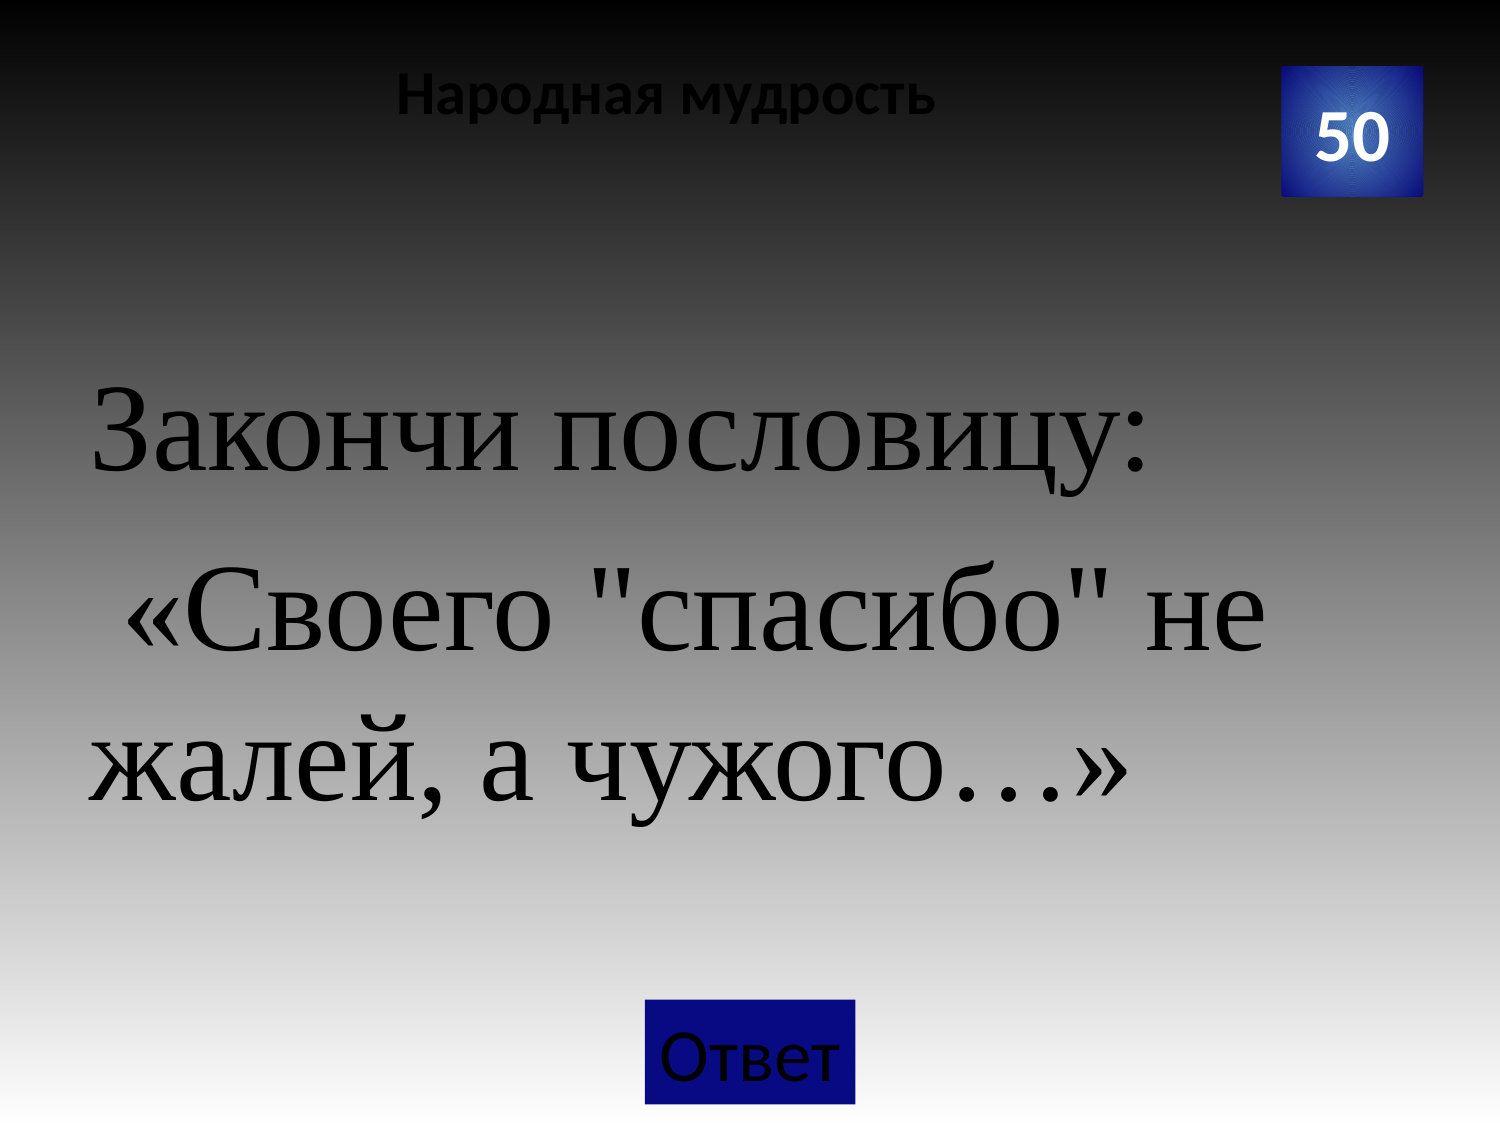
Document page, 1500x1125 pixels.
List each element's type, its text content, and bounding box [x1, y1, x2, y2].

list Закончи пословицу: «Своего "спасибо" не жалей, а чужого…» [75, 338, 1425, 1000]
title Народная мудрость [75, 45, 1258, 233]
text_box 50 [1281, 66, 1424, 197]
